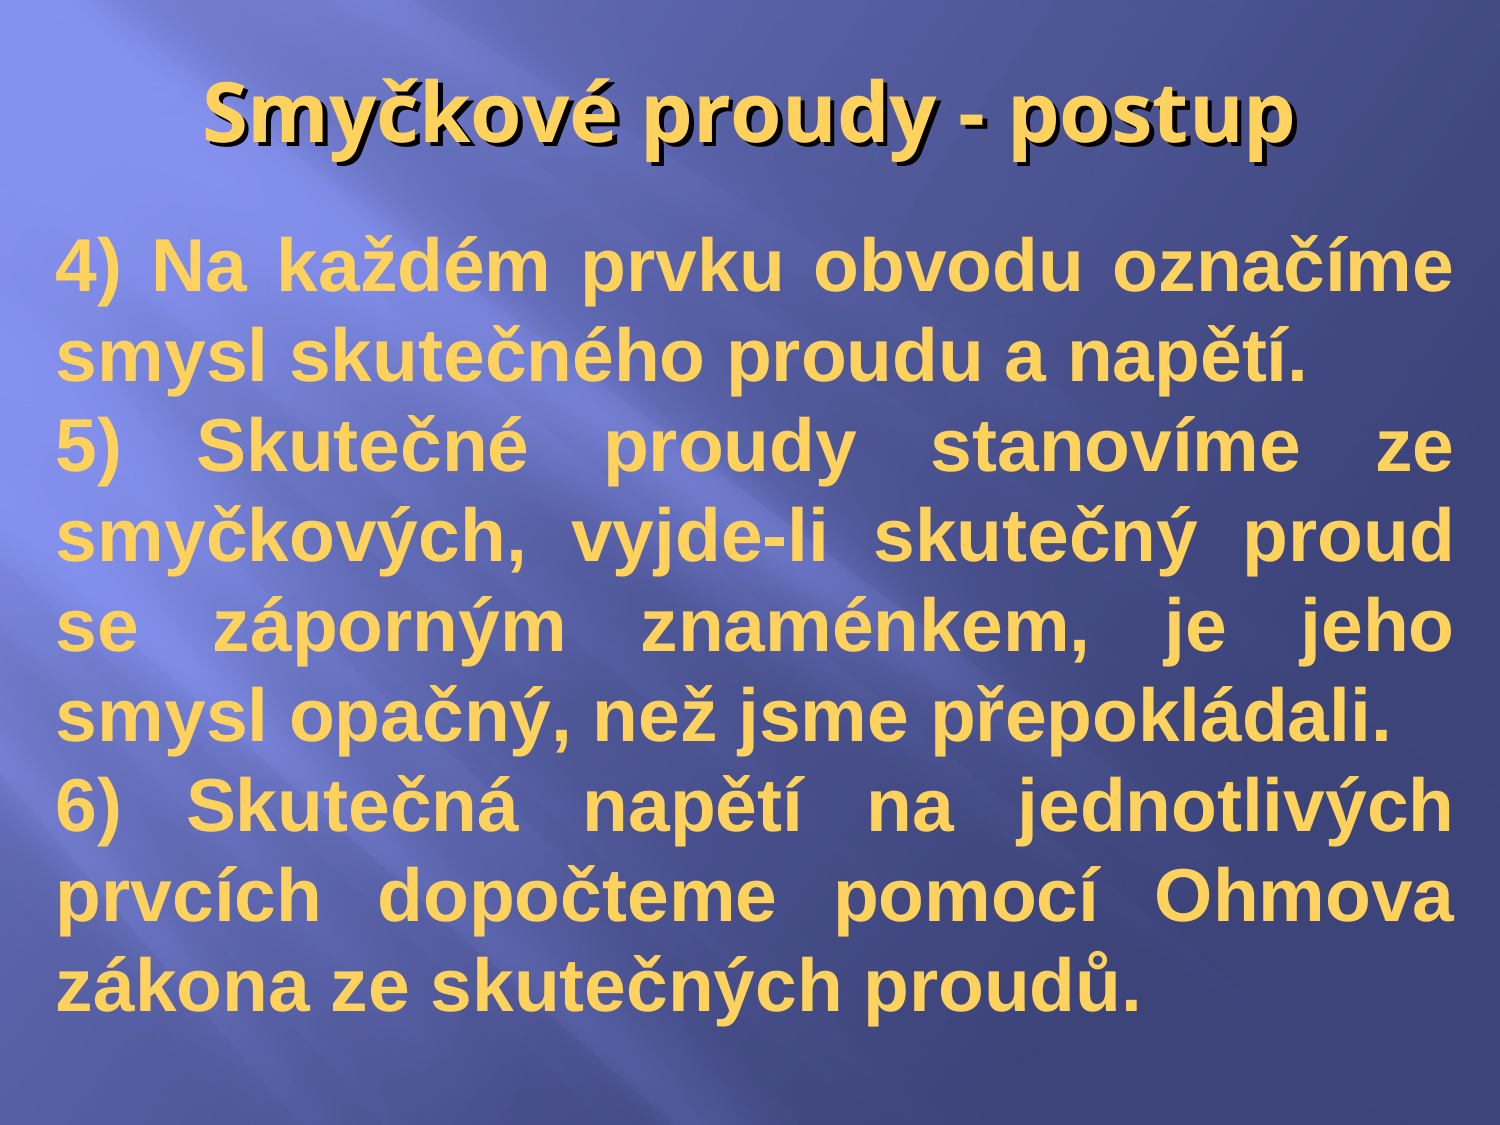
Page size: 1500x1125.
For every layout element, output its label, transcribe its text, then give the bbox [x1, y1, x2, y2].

title Smyčkové proudy - postup [75, 45, 1426, 172]
picture [0, 0, 1500, 1125]
text_box 4) Na každém prvku obvodu označíme smysl skutečného proudu a napětí. 5) Skutečné proudy stanovíme ze smyčkových, vyjde-li skutečný proud se záporným znaménkem, je jeho smysl opačný, než jsme přepokládali. 6) Skutečná napětí na jednotlivých prvcích dopočteme pomocí Ohmova zákona ze skutečných proudů. [41, 172, 1471, 1071]
